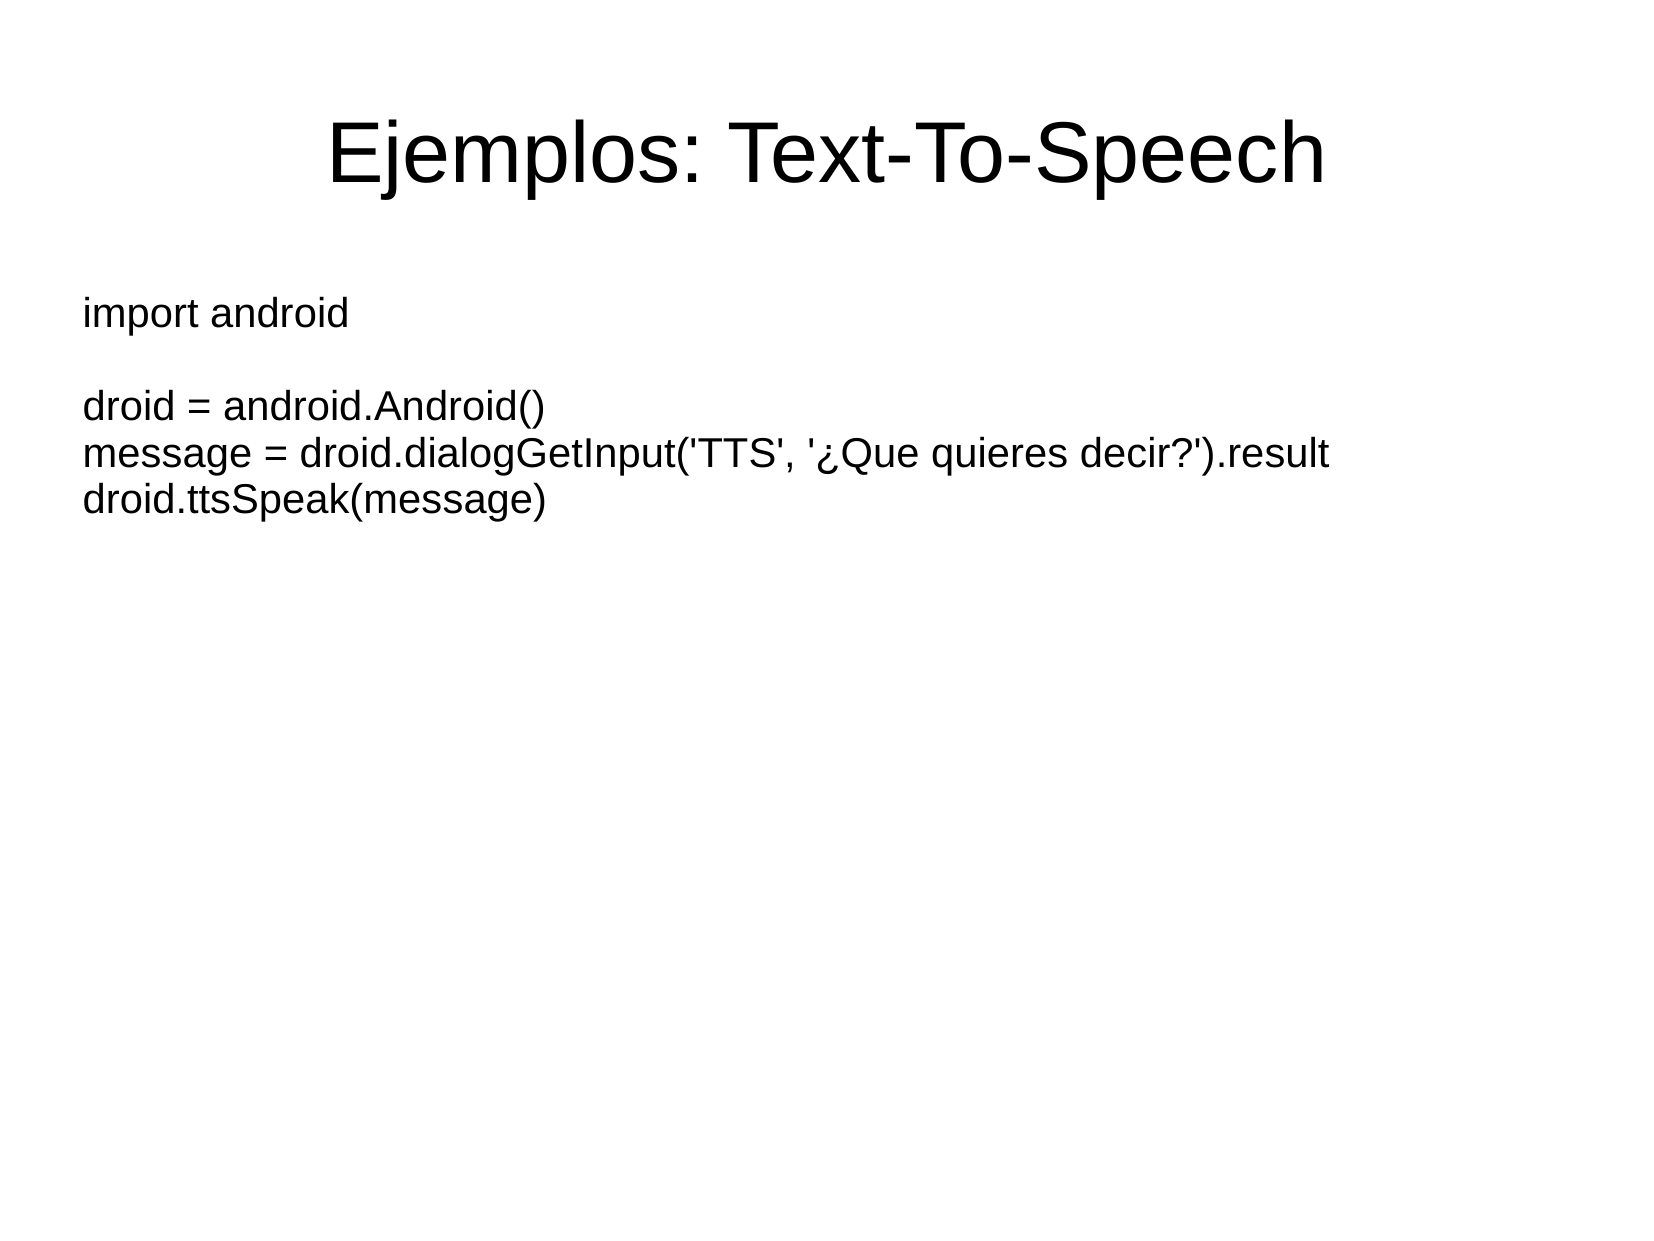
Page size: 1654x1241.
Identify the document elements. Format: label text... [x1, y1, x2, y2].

title Ejemplos: Text-To-Speech [82, 49, 1571, 257]
subtitle import android droid = android.Android() message = droid.dialogGetInput('TTS', '¿Que quieres decir?').result droid.ttsSpeak(message) [82, 290, 1571, 1109]
